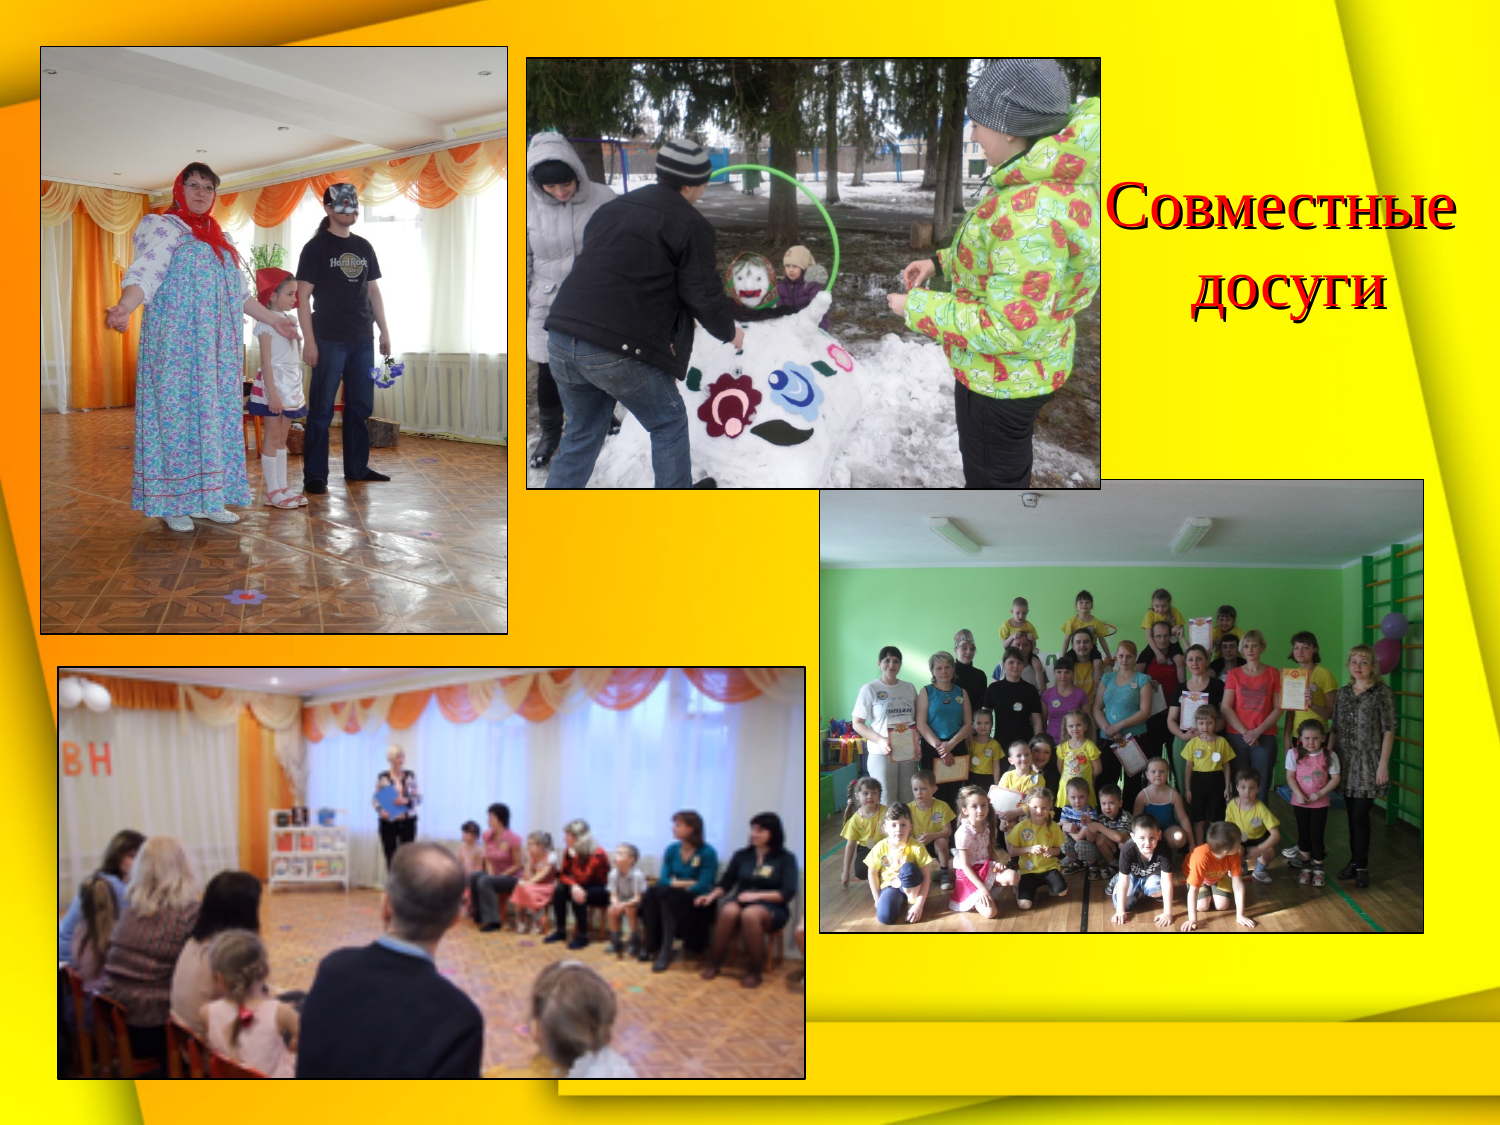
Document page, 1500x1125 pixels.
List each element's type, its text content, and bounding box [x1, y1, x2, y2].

text_box Совместные досуги [1078, 152, 1500, 327]
picture [41, 47, 507, 634]
picture [58, 667, 805, 1079]
picture [527, 58, 1100, 488]
picture [820, 480, 1423, 933]
